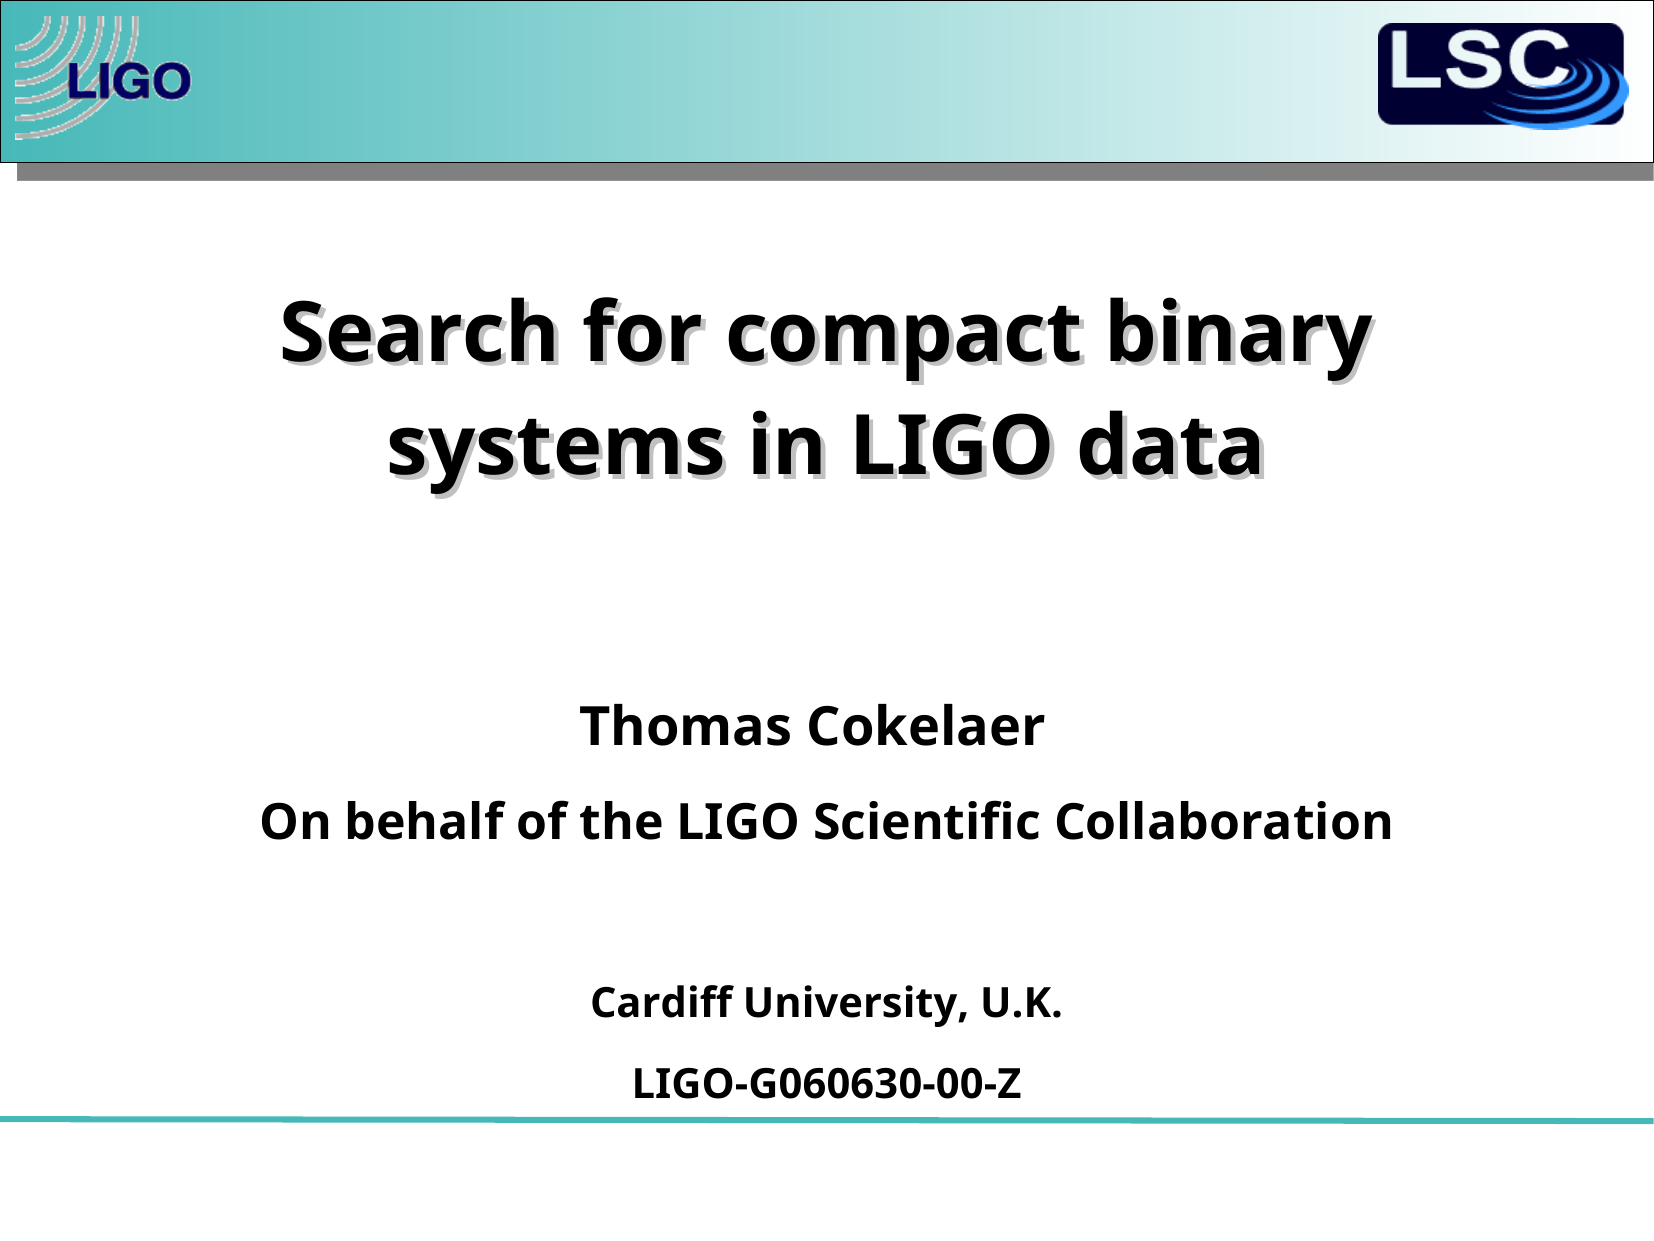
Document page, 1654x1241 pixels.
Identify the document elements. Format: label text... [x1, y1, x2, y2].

picture [15, 16, 192, 140]
picture [1378, 23, 1629, 130]
text_box Search for compact binary systems in LIGO data Thomas Cokelaer On behalf of the LIGO Scientific Collaboration Cardiff University, U.K. LIGO-G060630-00-Z [163, 264, 1490, 1052]
